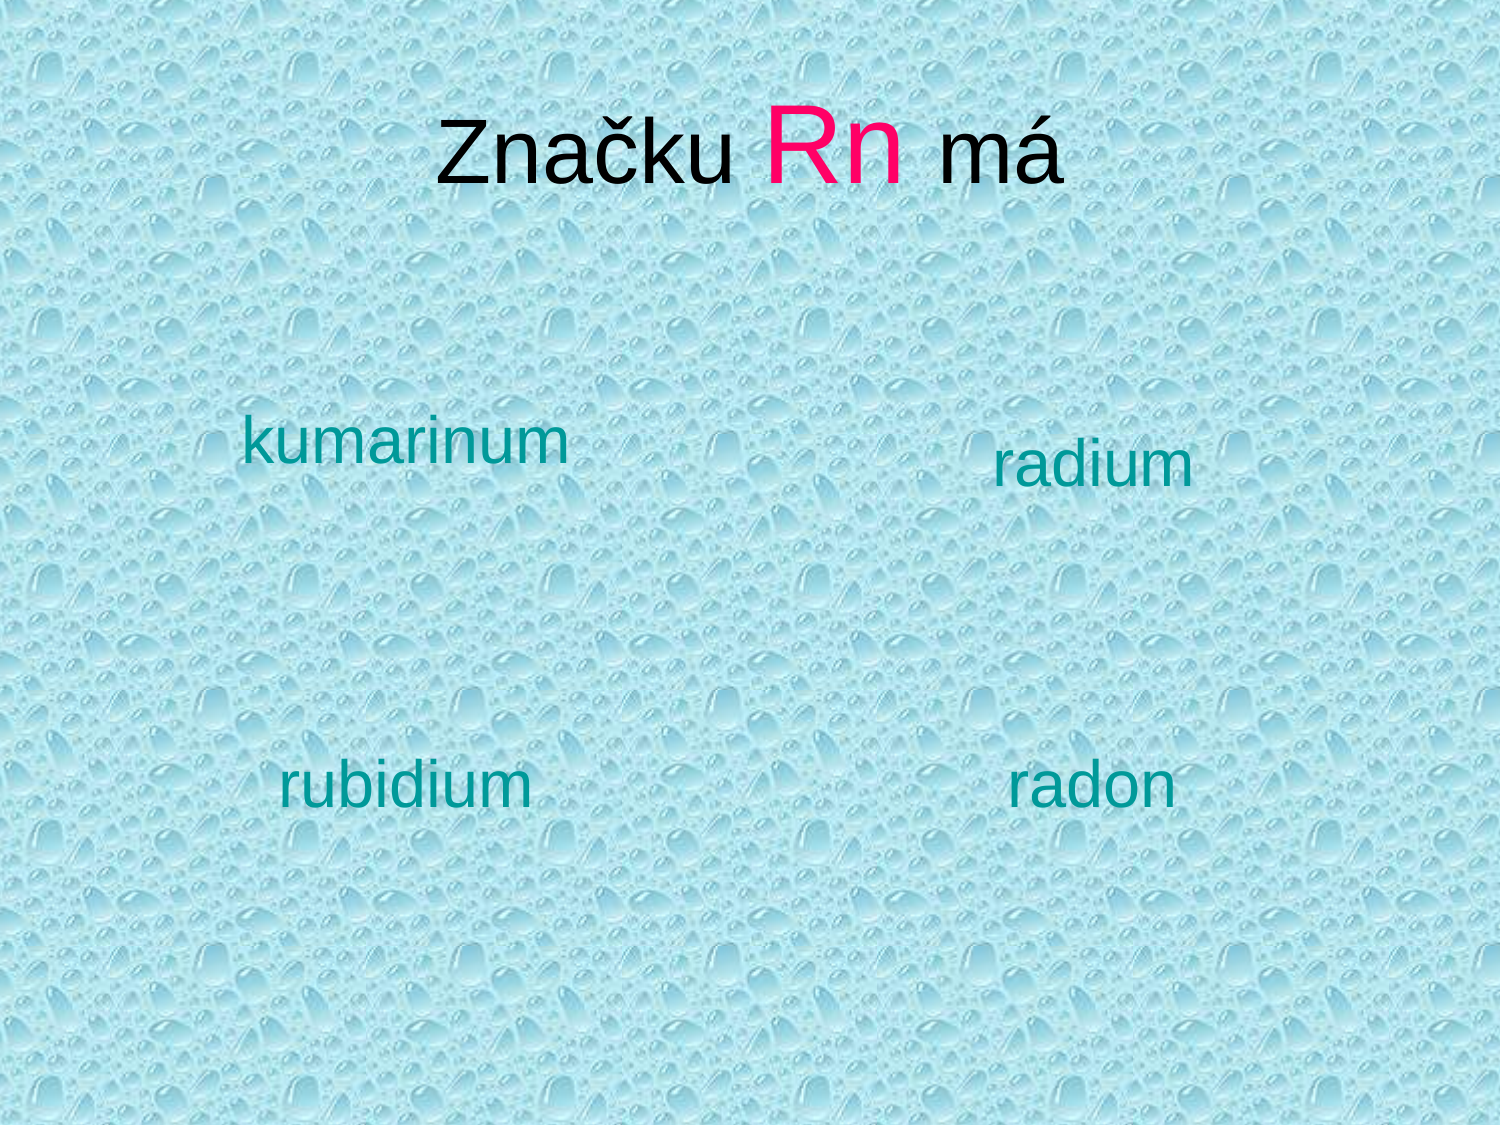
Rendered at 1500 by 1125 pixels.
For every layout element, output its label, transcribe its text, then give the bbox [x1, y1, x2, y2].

table_header radon [763, 646, 1423, 1005]
table_header radium [763, 262, 1425, 621]
table_header rubidium [75, 646, 737, 1005]
title Značku Rn má [75, 45, 1426, 233]
table_header kumarinum [75, 262, 737, 621]
picture [0, 0, 1500, 1125]
